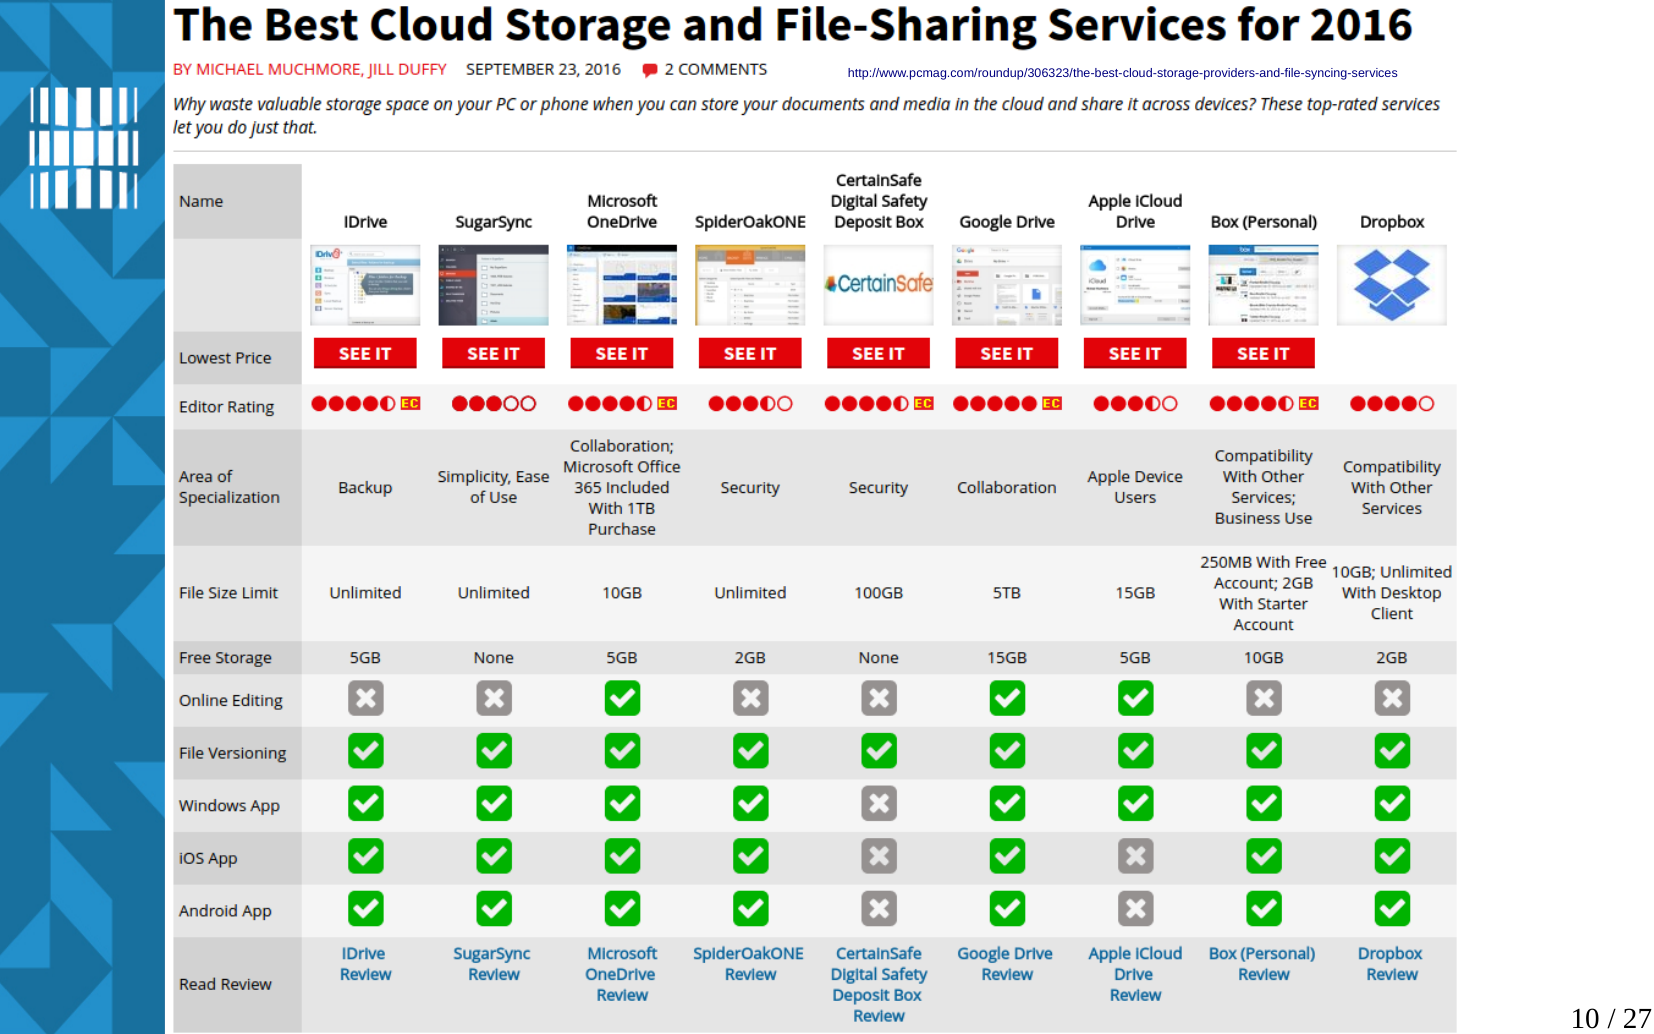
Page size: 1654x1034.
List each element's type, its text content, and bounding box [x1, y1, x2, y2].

text_box http://www.pcmag.com/roundup/306323/the-best-cloud-storage-providers-and-file-syncing-services [833, 59, 1459, 89]
picture [165, 0, 1458, 1034]
